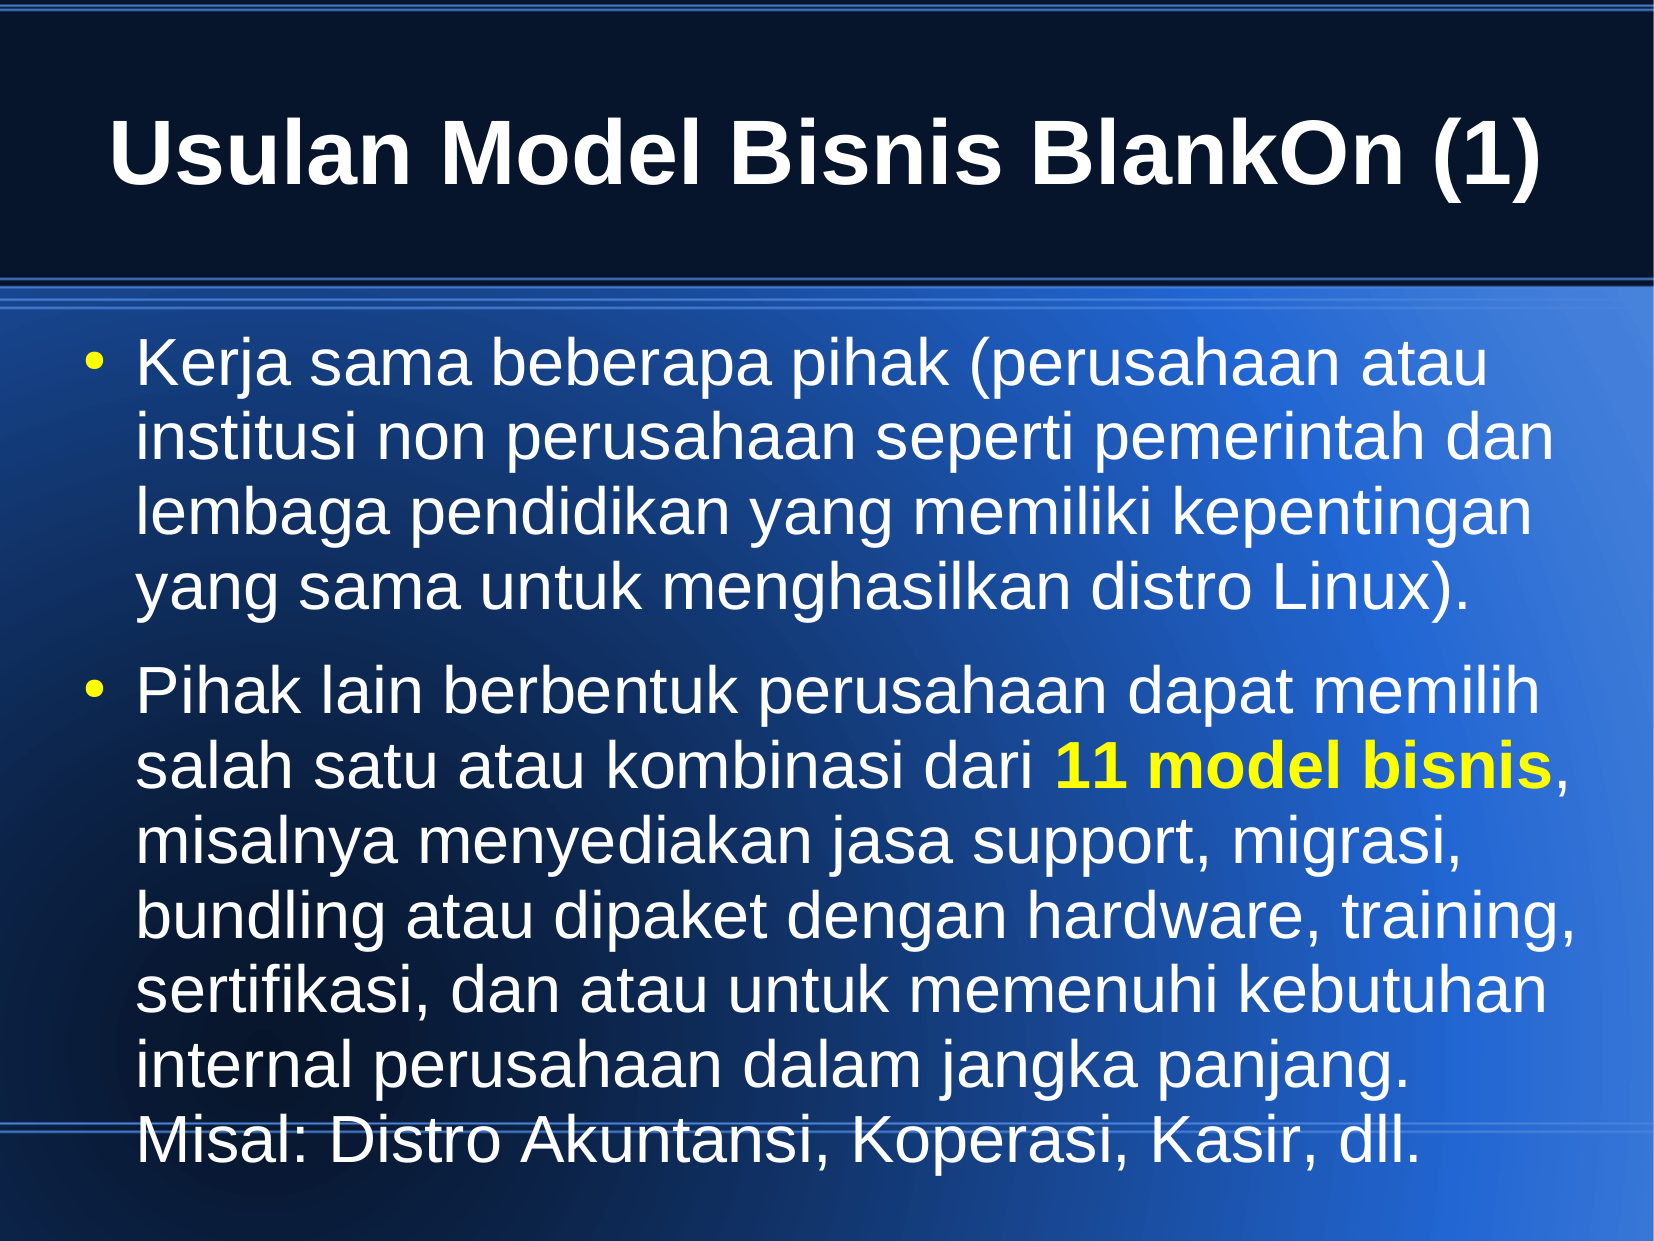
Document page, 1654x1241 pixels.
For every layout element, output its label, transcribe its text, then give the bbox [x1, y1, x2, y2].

title Usulan Model Bisnis BlankOn (1) [82, 49, 1571, 257]
picture [0, 0, 1654, 1241]
list Kerja sama beberapa pihak (perusahaan atau institusi non perusahaan seperti pemerintah dan lembaga pendidikan yang memiliki kepentingan yang sama untuk menghasilkan distro Linux). Pihak lain berbentuk perusahaan dapat memilih salah satu atau kombinasi dari 11 model bisnis, misalnya menyediakan jasa support, migrasi, bundling atau dipaket dengan hardware, training, sertifikasi, dan atau untuk memenuhi kebutuhan internal perusahaan dalam jangka panjang. Misal: Distro Akuntansi, Koperasi, Kasir, dll. [64, 324, 1601, 1177]
